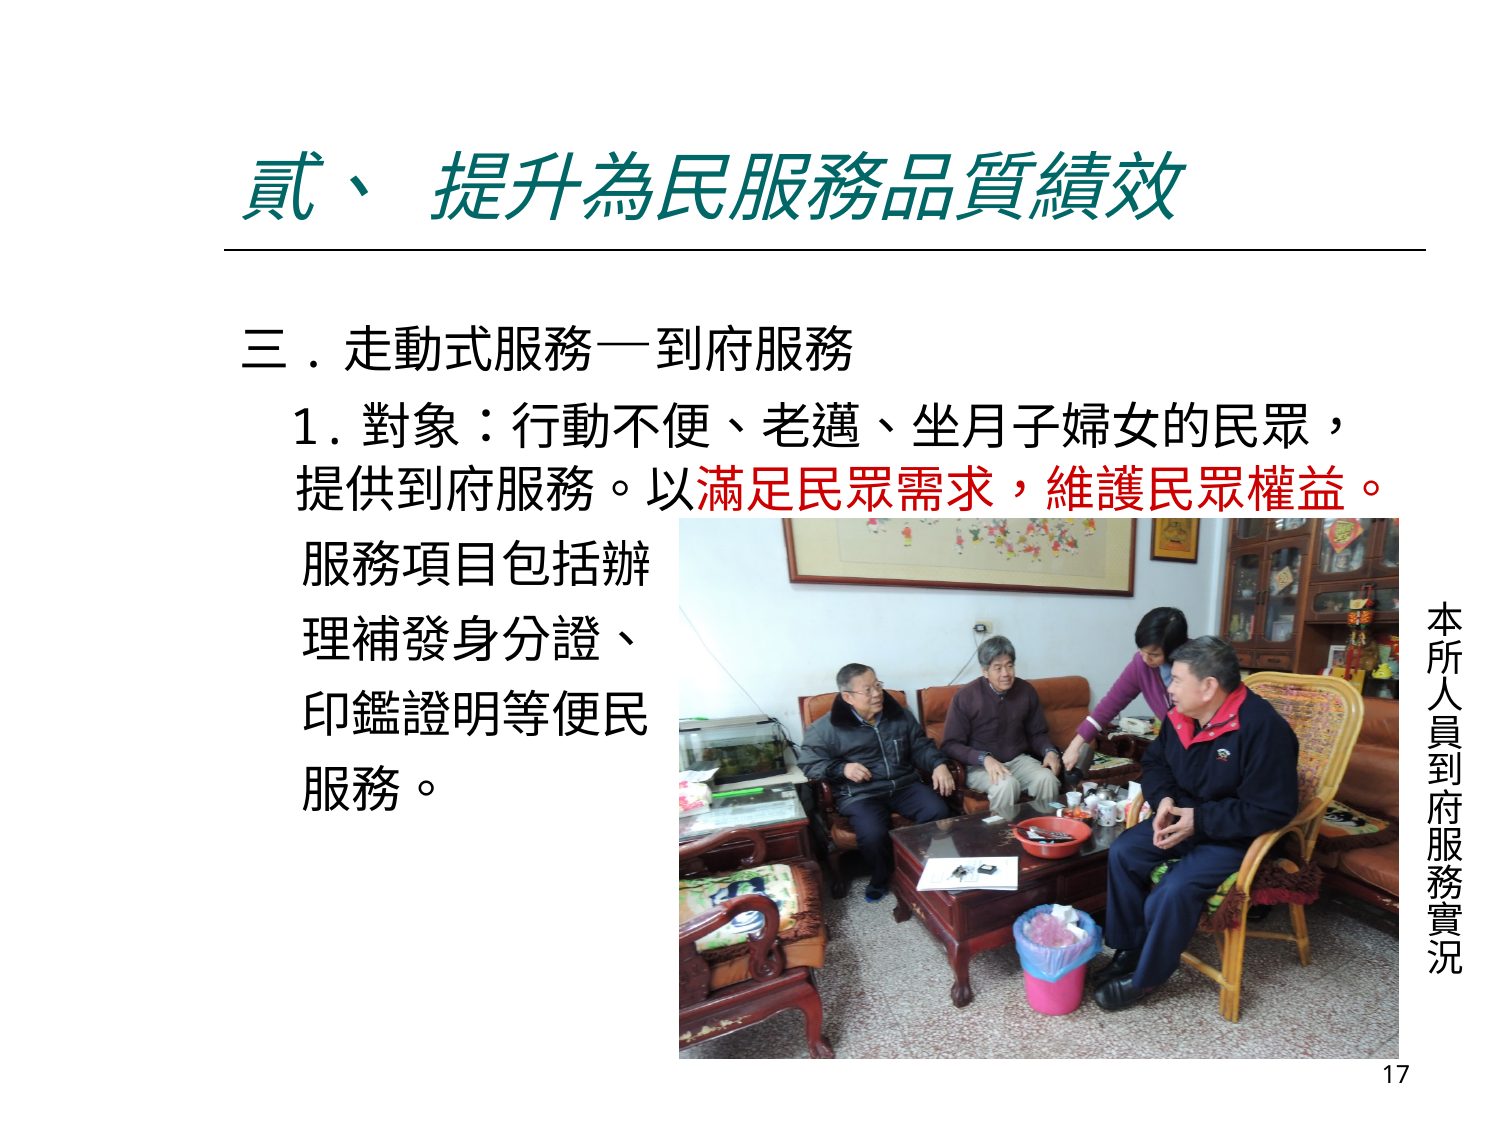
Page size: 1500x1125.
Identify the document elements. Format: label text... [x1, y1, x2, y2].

title 貳、 提升為民服務品質績效 [224, 49, 1425, 237]
list 三.走動式服務—到府服務 1.對象：行動不便、老邁、坐月子婦女的民眾，提供到府服務。以滿足民眾需求，維護民眾權益。 服務項目包括辦 理補發身分證、 印鑑證明等便民 服務。 [224, 299, 1425, 975]
picture [679, 518, 1399, 1059]
text_box <編號> [1074, 1059, 1426, 1101]
text_box 本所人員到府服務實況 [1399, 586, 1475, 1059]
